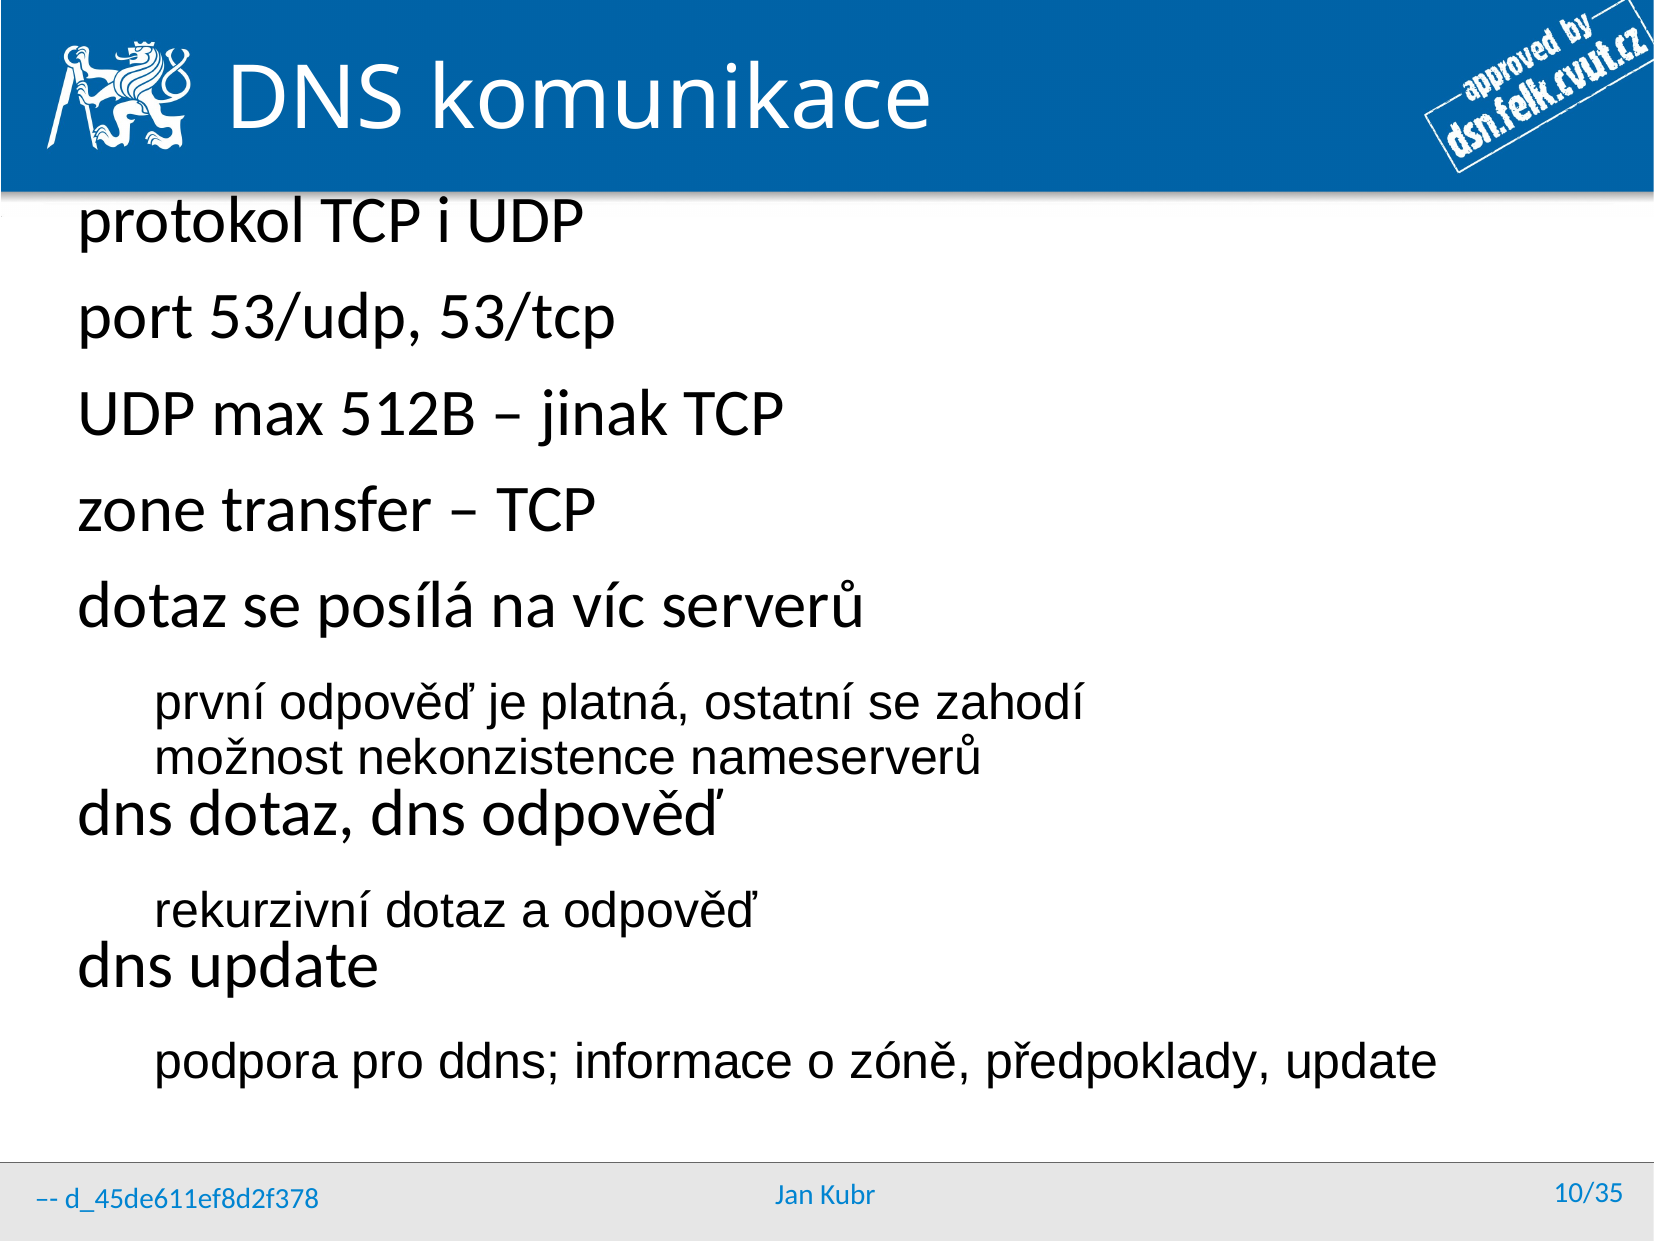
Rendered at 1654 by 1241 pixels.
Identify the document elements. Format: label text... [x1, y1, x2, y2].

title DNS komunikace [225, 0, 1426, 188]
list protokol TCP i UDP port 53/udp, 53/tcp UDP max 512B – jinak TCP zone transfer – TCP dotaz se posílá na víc serverů první odpověď je platná, ostatní se zahodí možnost nekonzistence nameserverů dns dotaz, dns odpověď rekurzivní dotaz a odpověď dns update podpora pro ddns; informace o zóně, předpoklady, update [60, 192, 1553, 1020]
picture [1, 0, 1654, 217]
